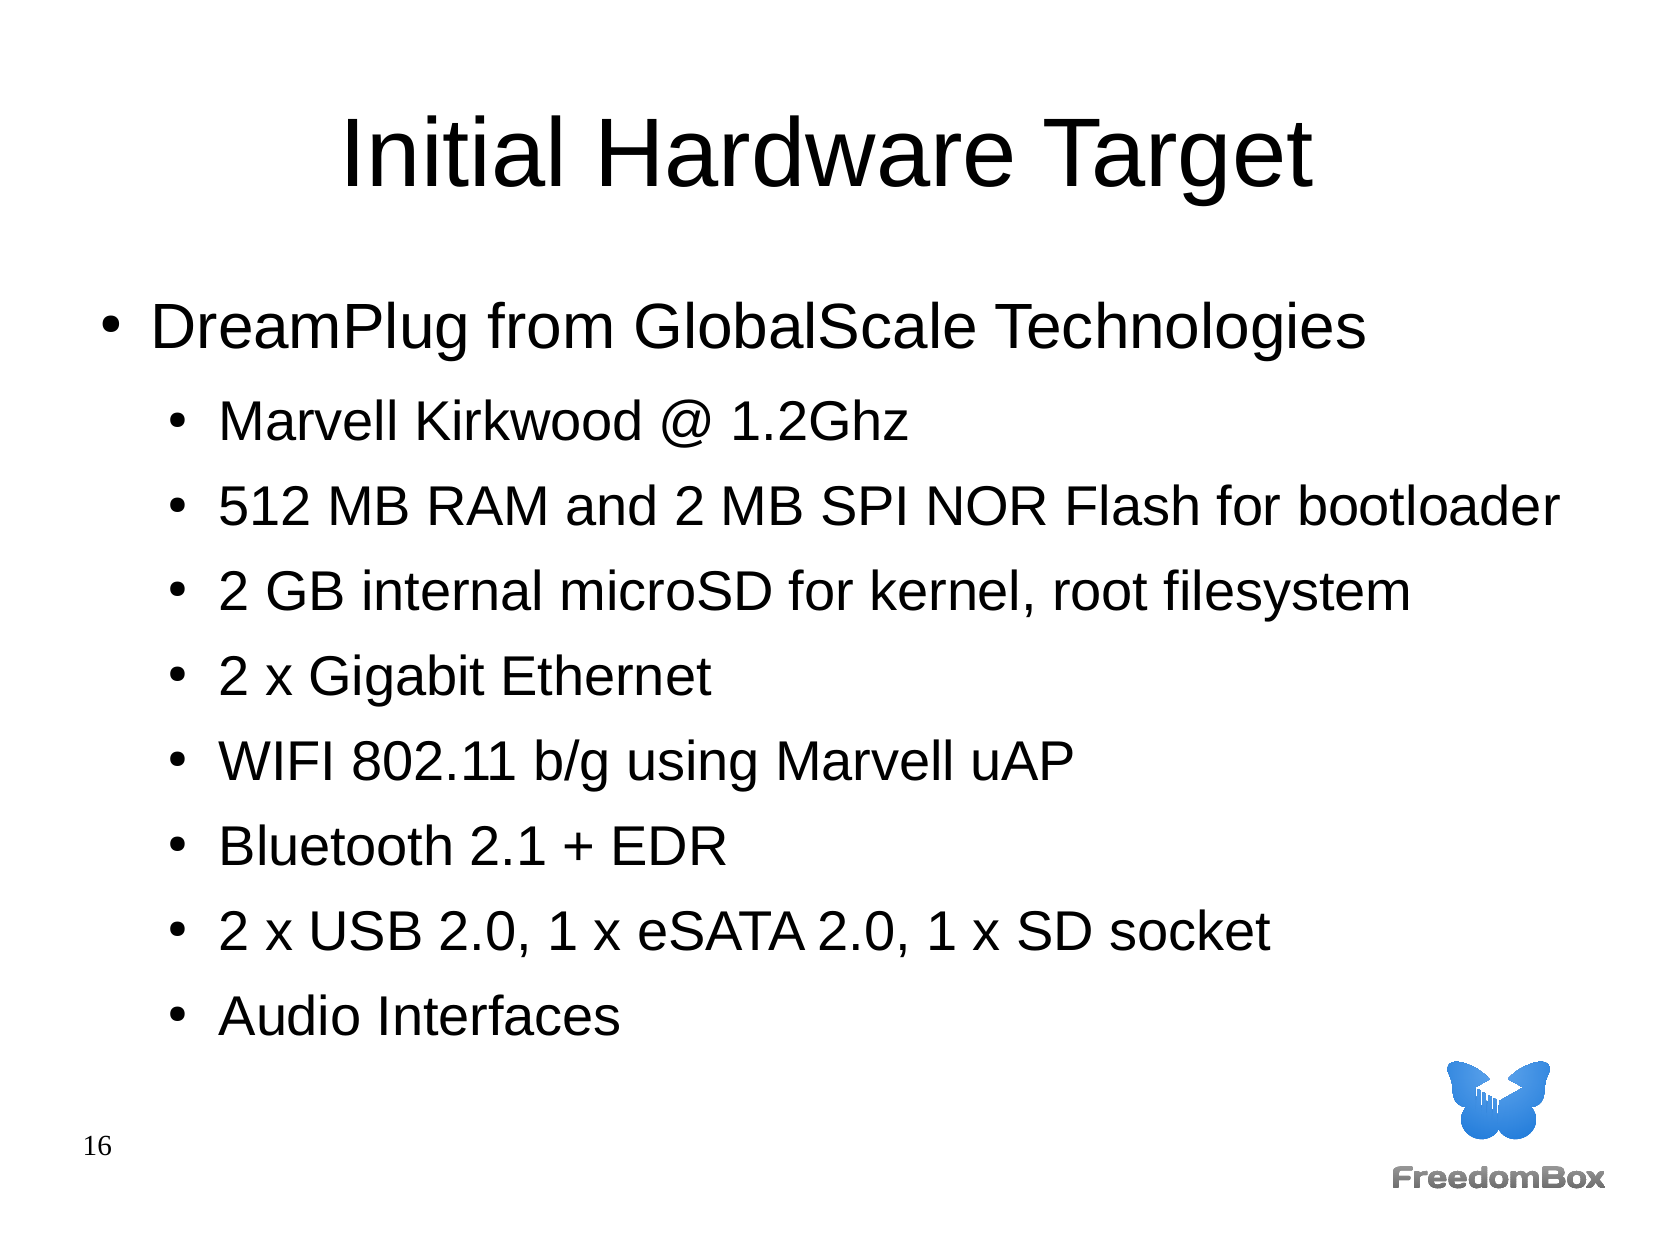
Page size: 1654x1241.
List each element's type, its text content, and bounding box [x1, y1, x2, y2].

title Initial Hardware Target [82, 49, 1571, 257]
list DreamPlug from GlobalScale Technologies Marvell Kirkwood @ 1.2Ghz 512 MB RAM and 2 MB SPI NOR Flash for bootloader 2 GB internal microSD for kernel, root filesystem 2 x Gigabit Ethernet WIFI 802.11 b/g using Marvell uAP Bluetooth 2.1 + EDR 2 x USB 2.0, 1 x eSATA 2.0, 1 x SD socket Audio Interfaces [82, 290, 1571, 1109]
